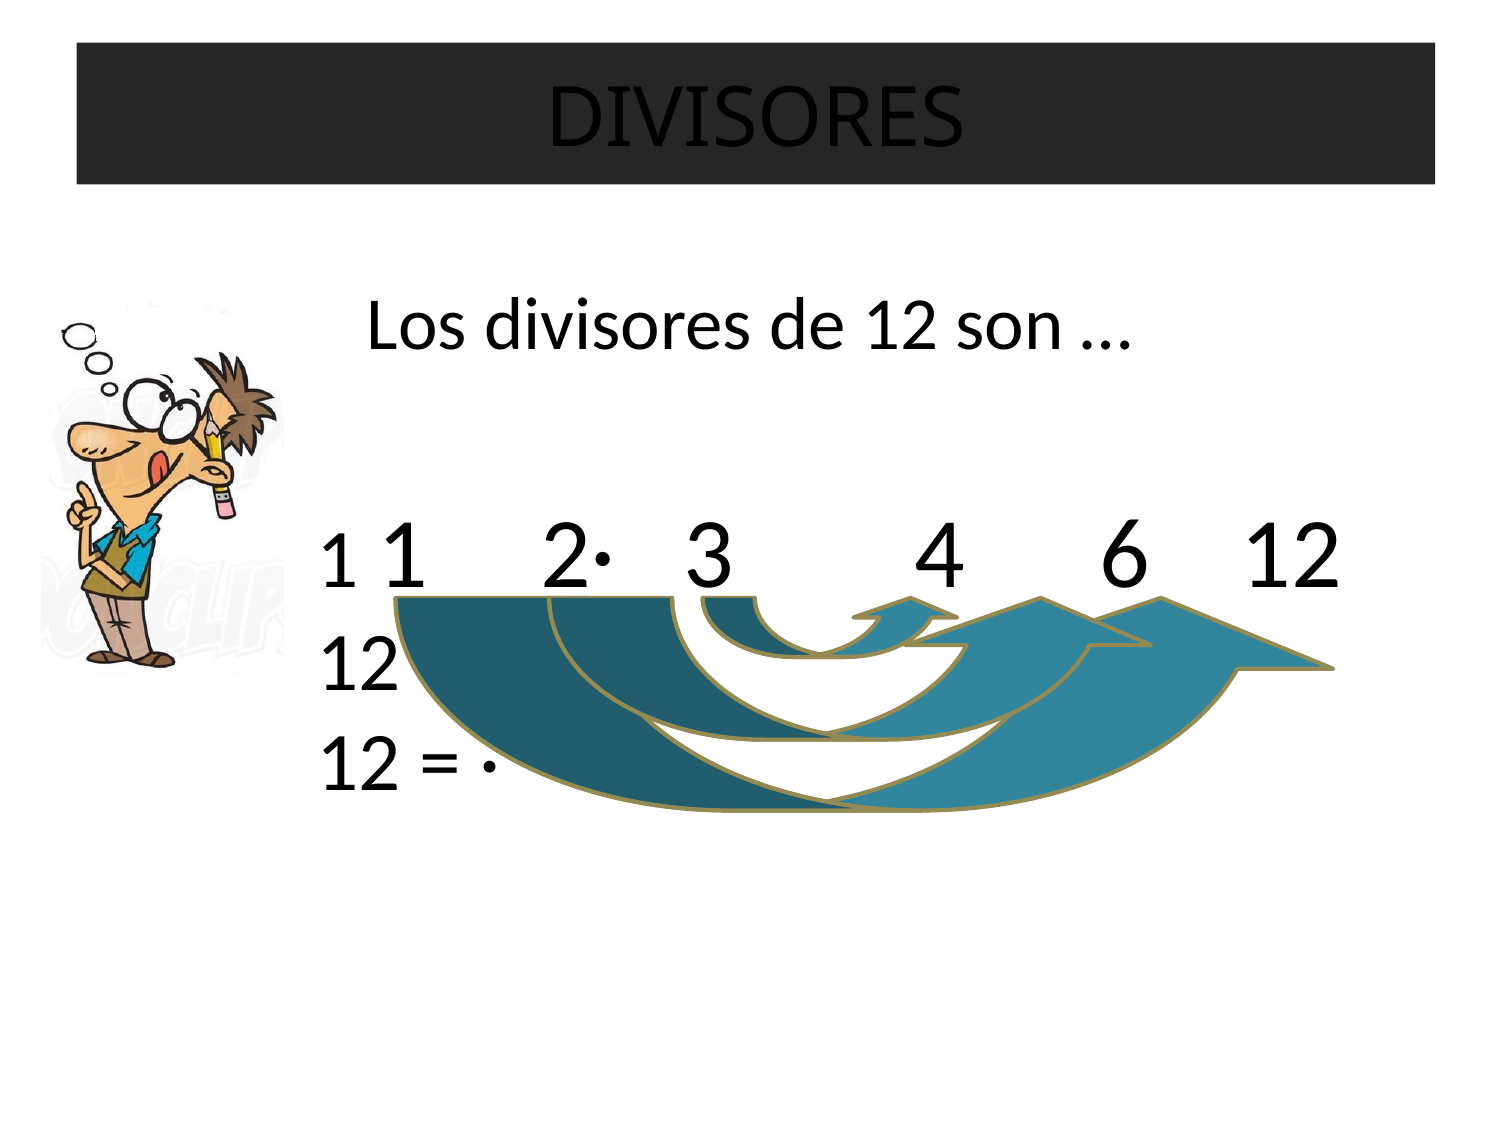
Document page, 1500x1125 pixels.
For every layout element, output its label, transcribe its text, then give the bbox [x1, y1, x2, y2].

picture [41, 302, 284, 676]
text_box 1 1 2· 3 4 6 12 12 = · 12 = · [301, 479, 1376, 823]
text_box Los divisores de 12 son … [100, 267, 1400, 409]
text_box [395, 597, 1334, 811]
text_box DIVISORES [76, 42, 1436, 185]
